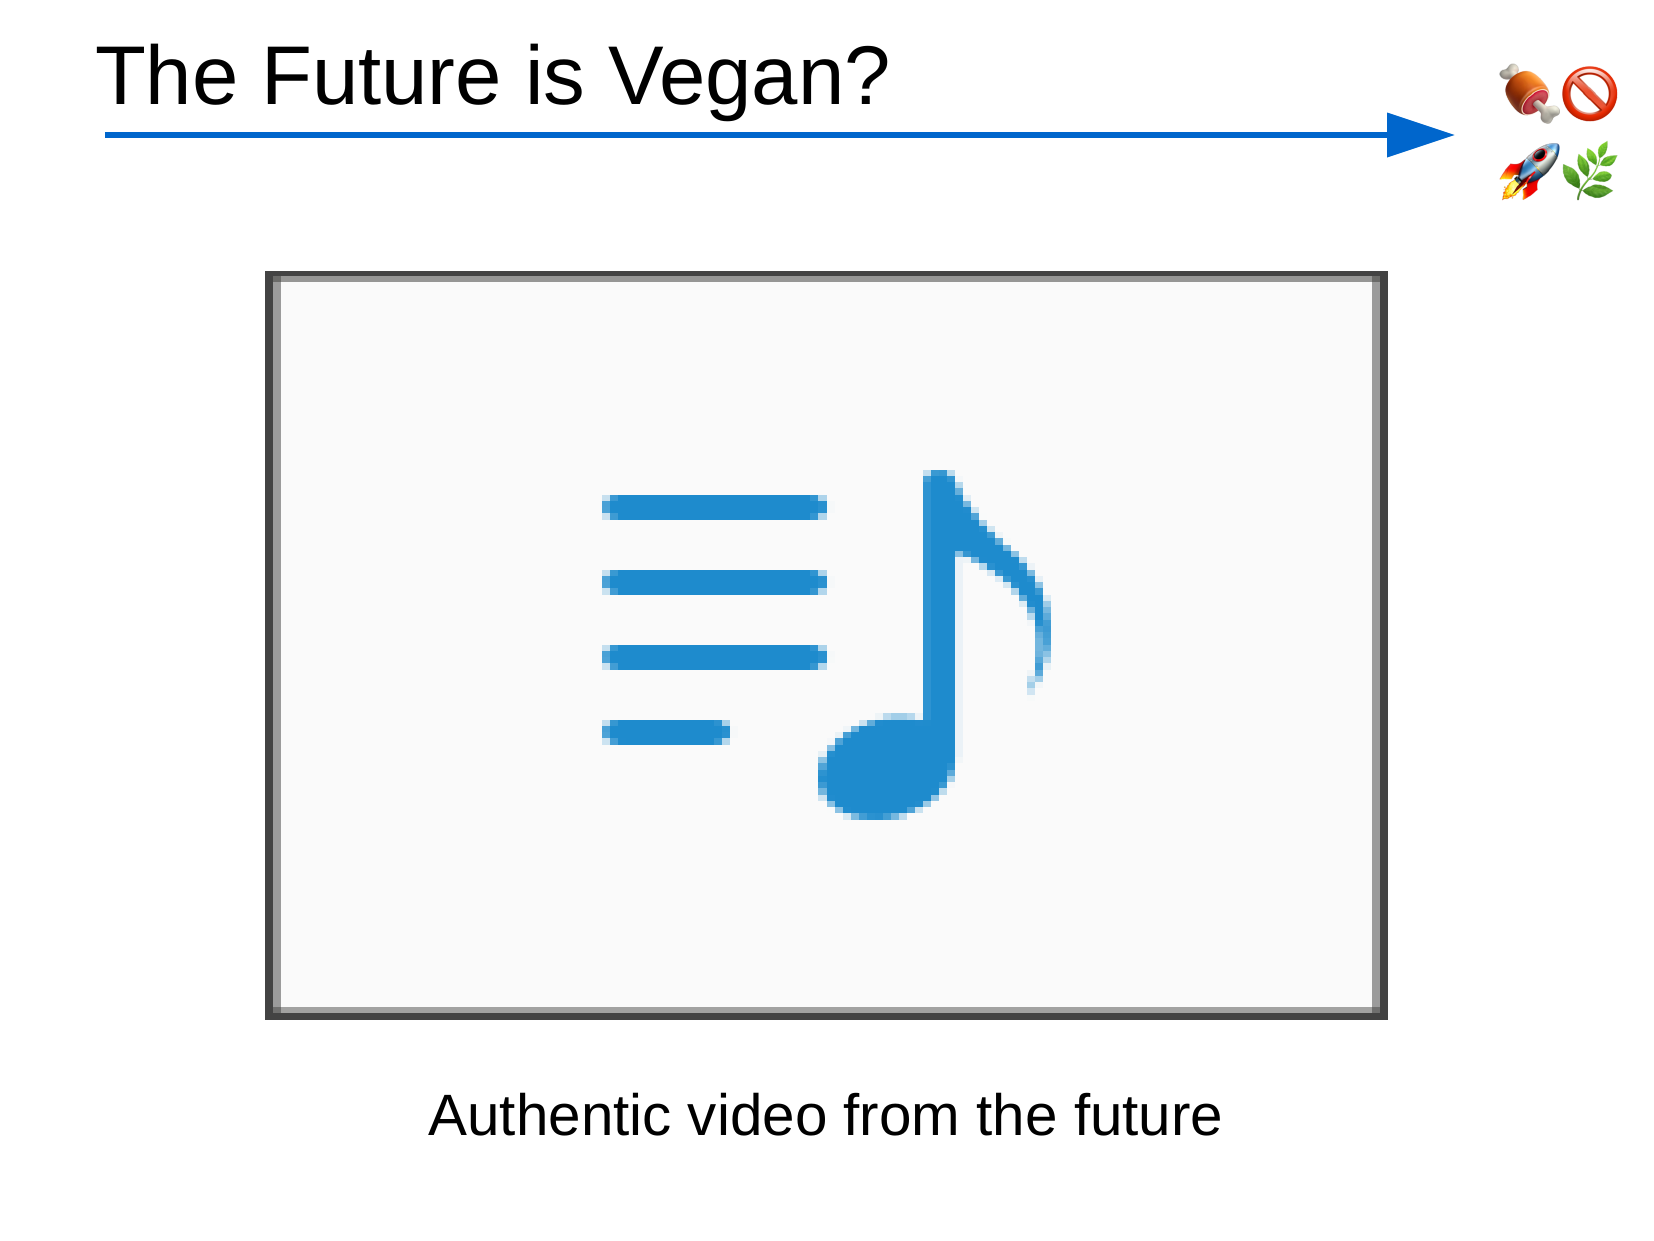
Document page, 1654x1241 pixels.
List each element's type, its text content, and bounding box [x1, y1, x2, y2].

text_box Authentic video from the future [413, 1075, 1240, 1156]
text_box The Future is Vegan? [63, 5, 1380, 240]
picture [1499, 63, 1620, 124]
text_box [264, 270, 1389, 1021]
picture [1499, 140, 1620, 201]
